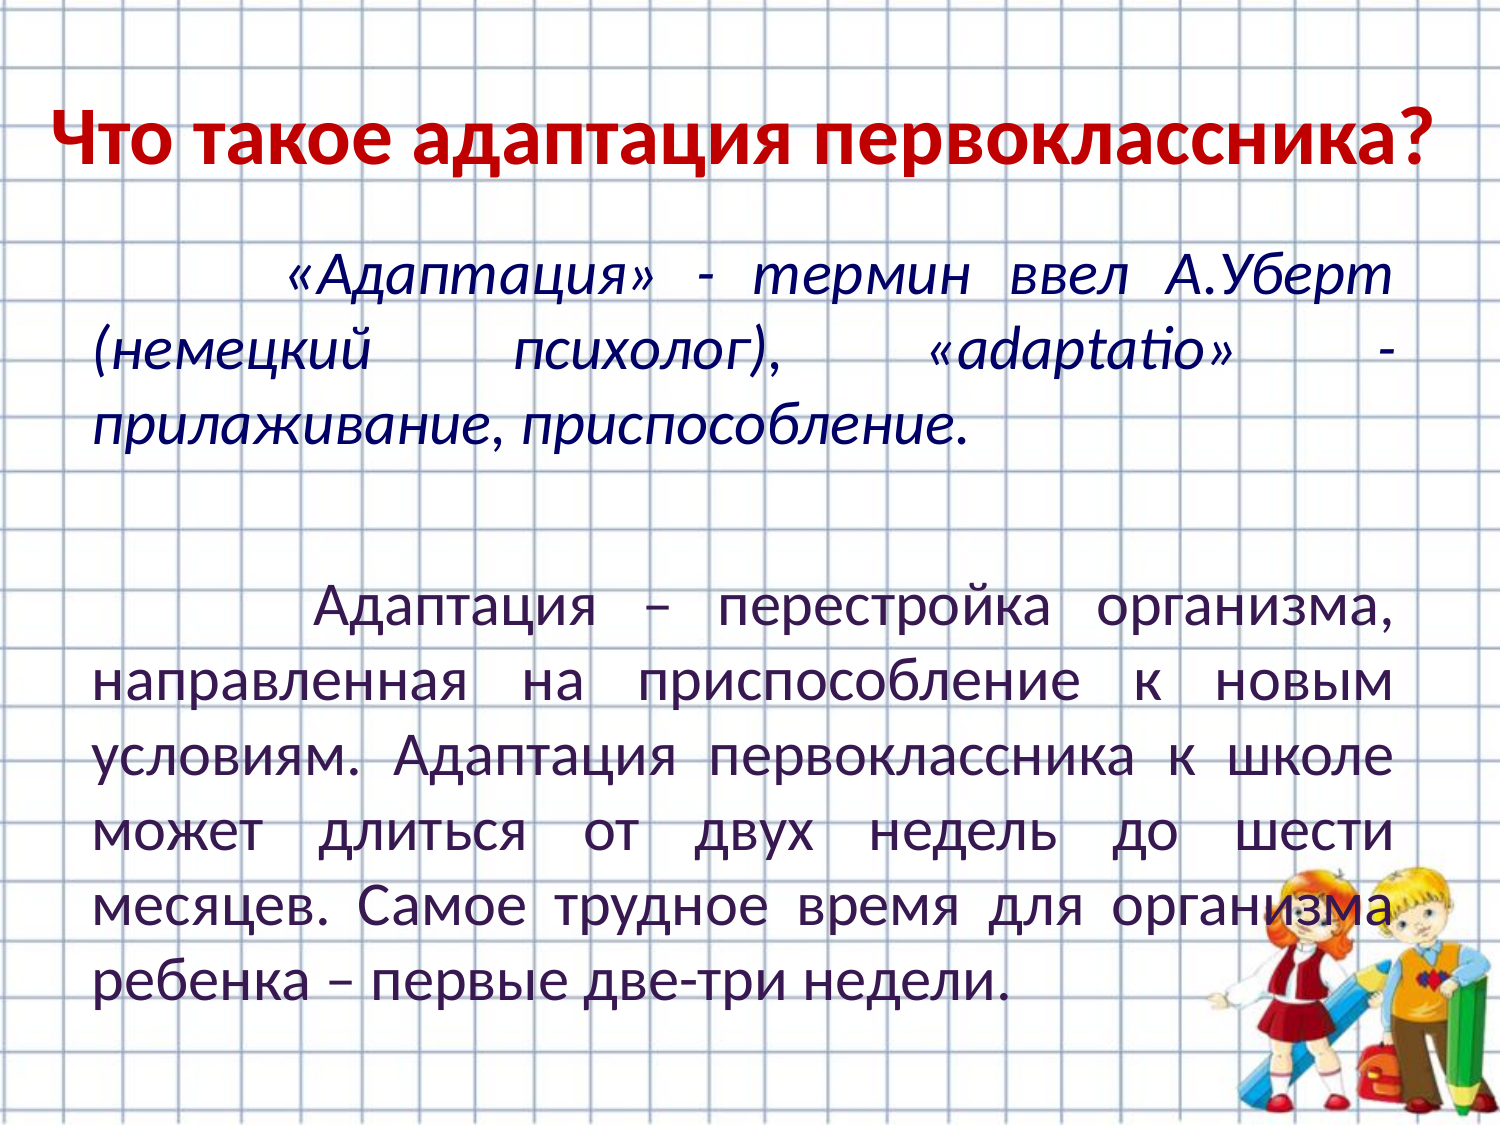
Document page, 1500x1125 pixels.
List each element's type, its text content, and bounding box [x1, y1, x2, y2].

picture [0, 0, 1500, 54]
title Что такое адаптация первоклассника? [0, 54, 1500, 208]
picture [0, 208, 1500, 1125]
list «Адаптация» - термин ввел А.Уберт (немецкий психолог), «adaрtatio» - прилаживание, приспособление. Адаптация – перестройка организма, направленная на приспособление к новым условиям. Адаптация первоклассника к школе может длиться от двух недель до шести месяцев. Самое трудное время для организма ребенка – первые две-три недели. [76, 219, 1412, 1047]
